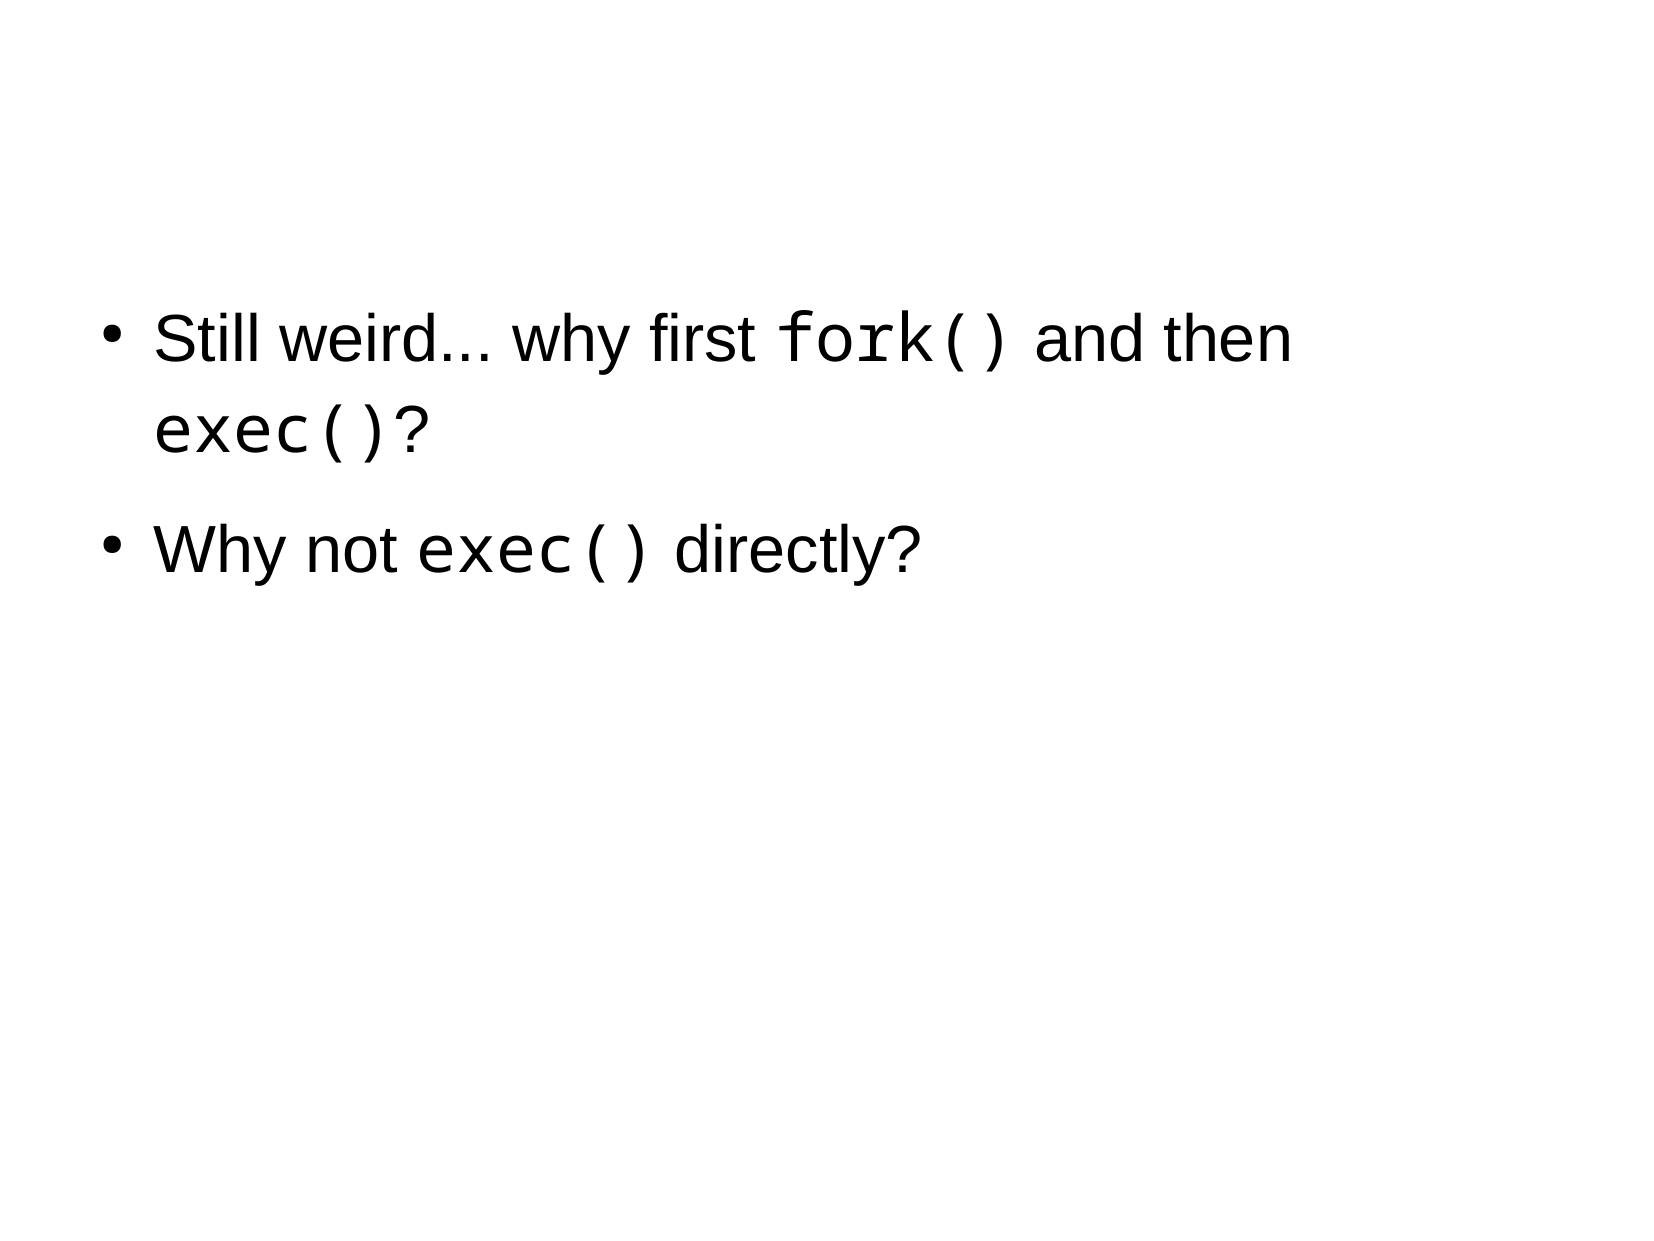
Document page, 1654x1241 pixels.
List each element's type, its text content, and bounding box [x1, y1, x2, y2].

list Still weird... why first fork() and then exec()? Why not exec() directly? [82, 290, 1571, 1010]
